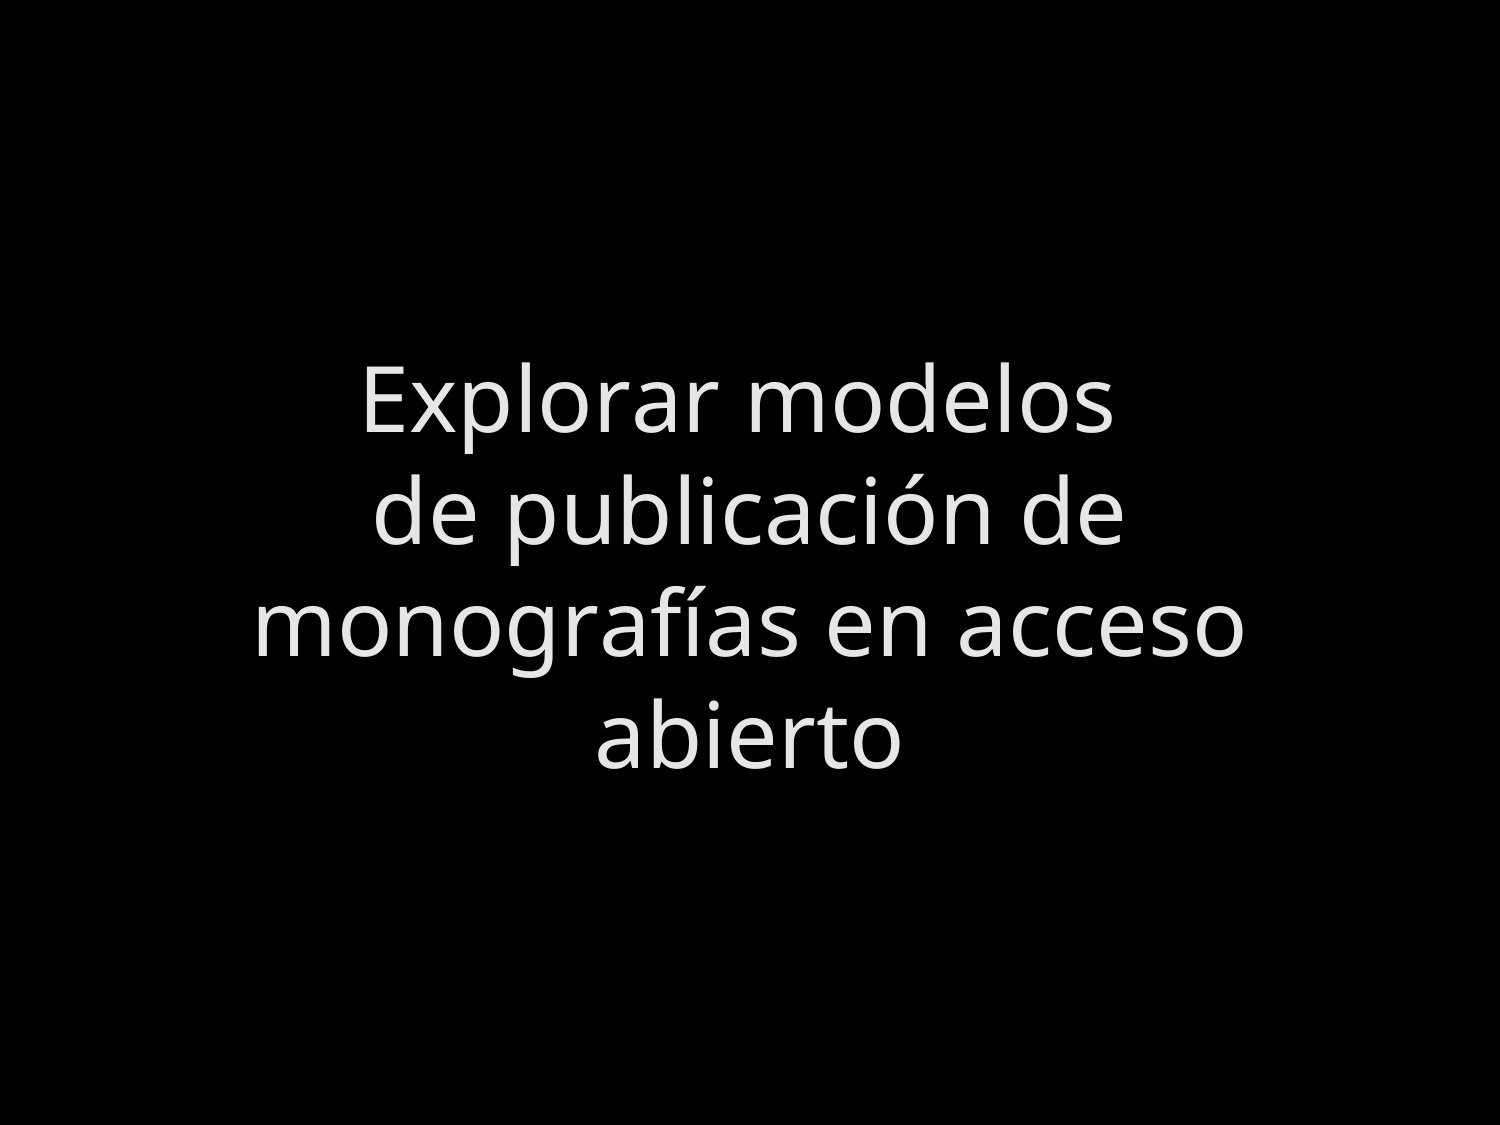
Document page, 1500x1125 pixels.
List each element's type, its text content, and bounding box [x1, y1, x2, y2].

subtitle Explorar modelos de publicación de monografías en acceso abierto [109, 112, 1391, 1013]
